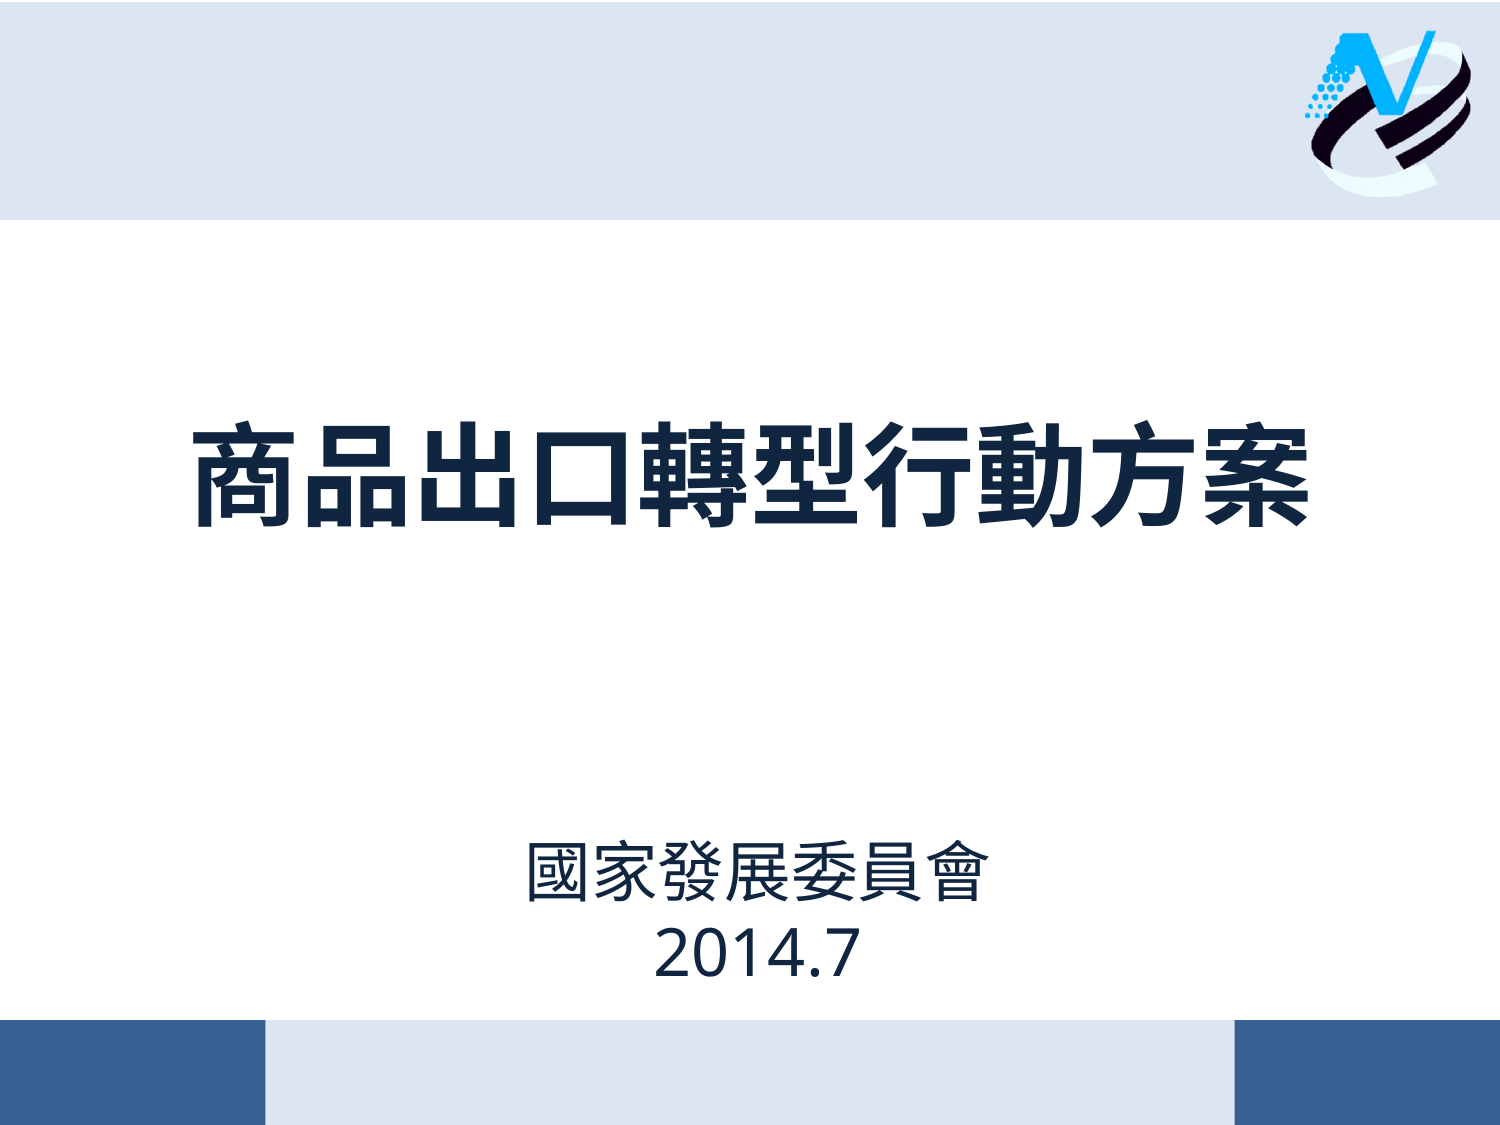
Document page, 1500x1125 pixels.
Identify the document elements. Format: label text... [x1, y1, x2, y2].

picture [1305, 30, 1471, 197]
title 商品出口轉型行動方案 [0, 397, 1500, 681]
text_box 國家發展委員會 2014.7 [120, 822, 1396, 1012]
